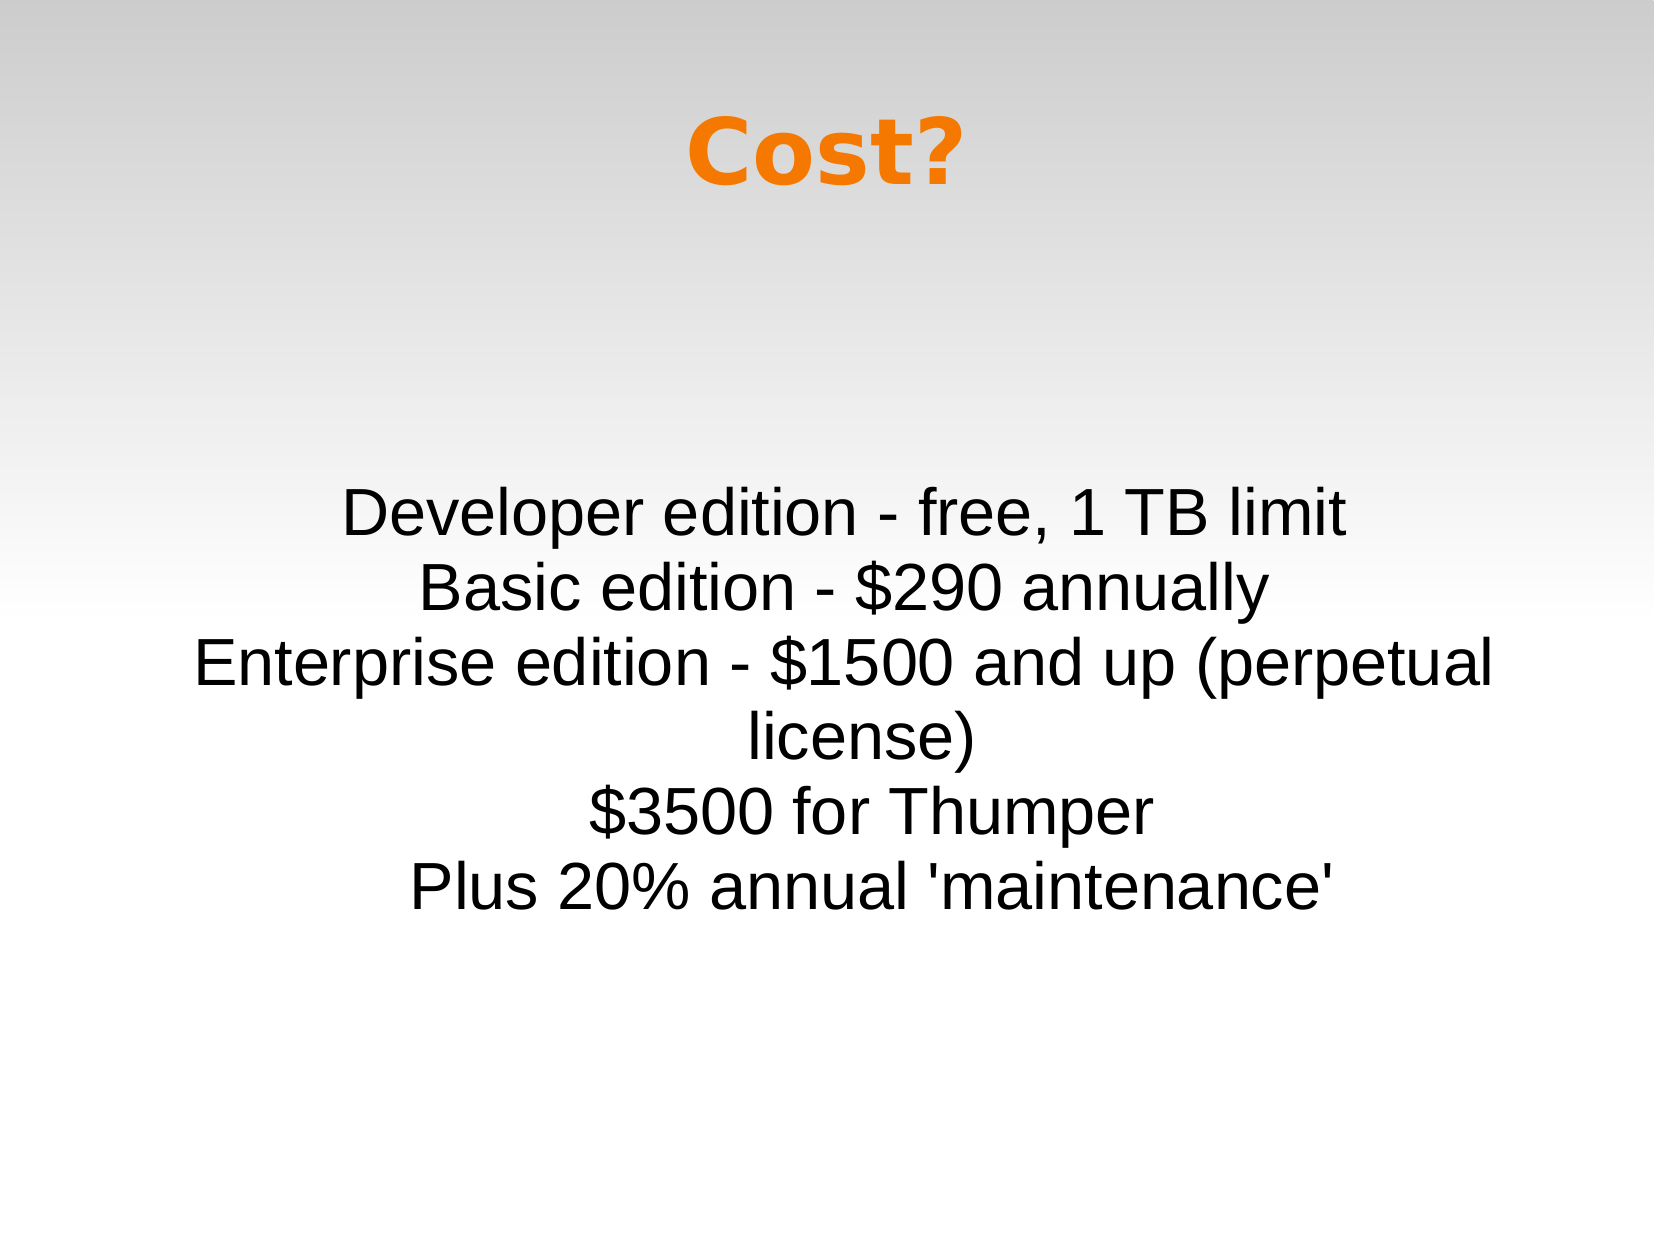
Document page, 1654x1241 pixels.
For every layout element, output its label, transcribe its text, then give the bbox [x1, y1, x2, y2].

title Cost? [82, 49, 1571, 257]
subtitle Developer edition - free, 1 TB limit Basic edition - $290 annually Enterprise edition - $1500 and up (perpetual license) $3500 for Thumper Plus 20% annual 'maintenance' [82, 290, 1571, 1109]
